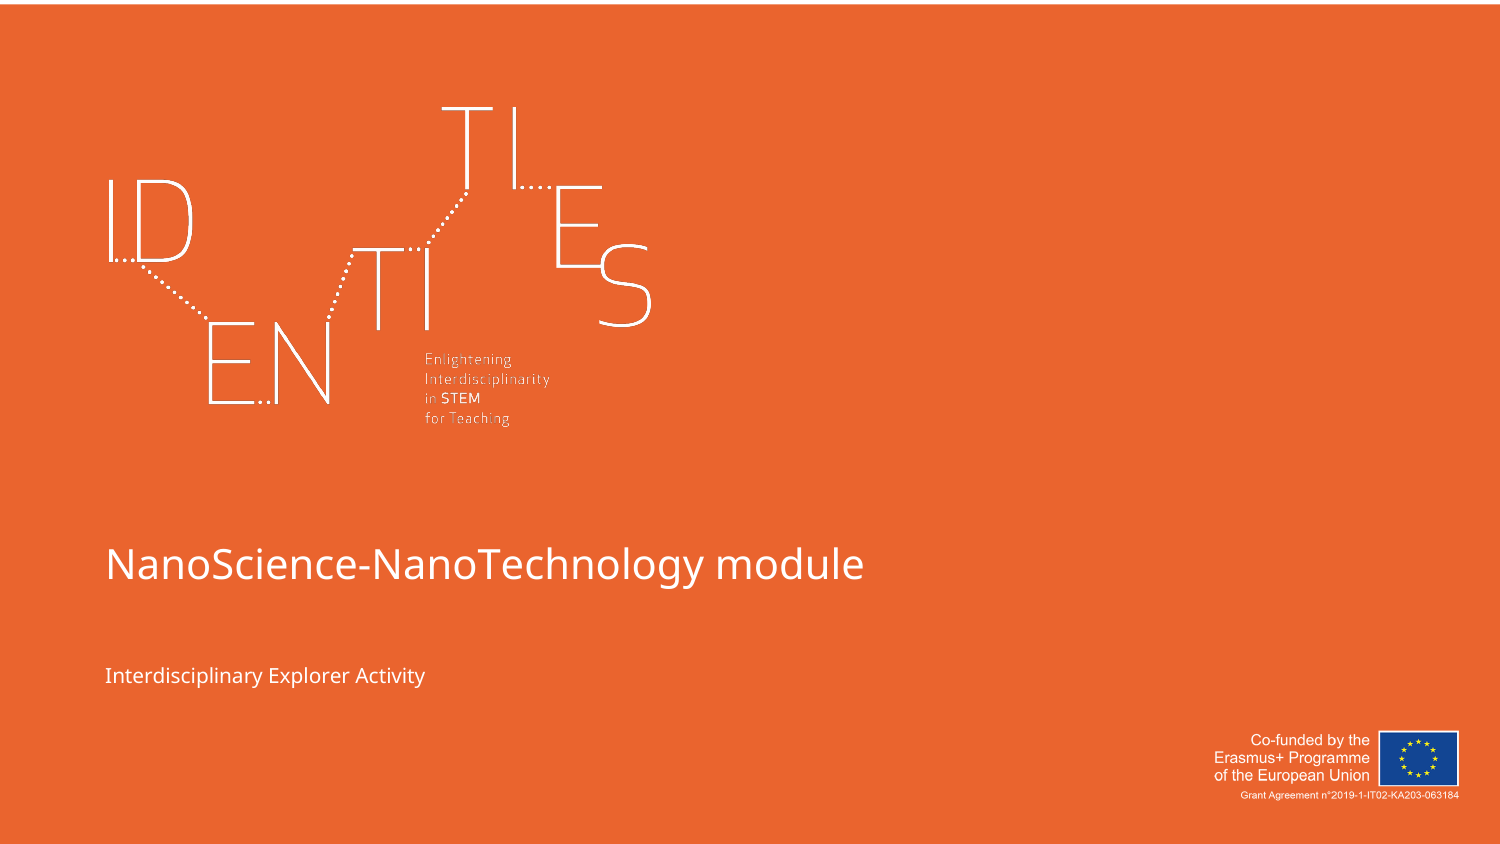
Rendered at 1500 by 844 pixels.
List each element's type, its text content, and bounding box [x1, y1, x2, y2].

text_box [0, 4, 1500, 844]
picture [1209, 729, 1460, 804]
picture [109, 107, 651, 427]
text_box NanoScience-NanoTechnology module Interdisciplinary Explorer Activity [90, 530, 1210, 697]
